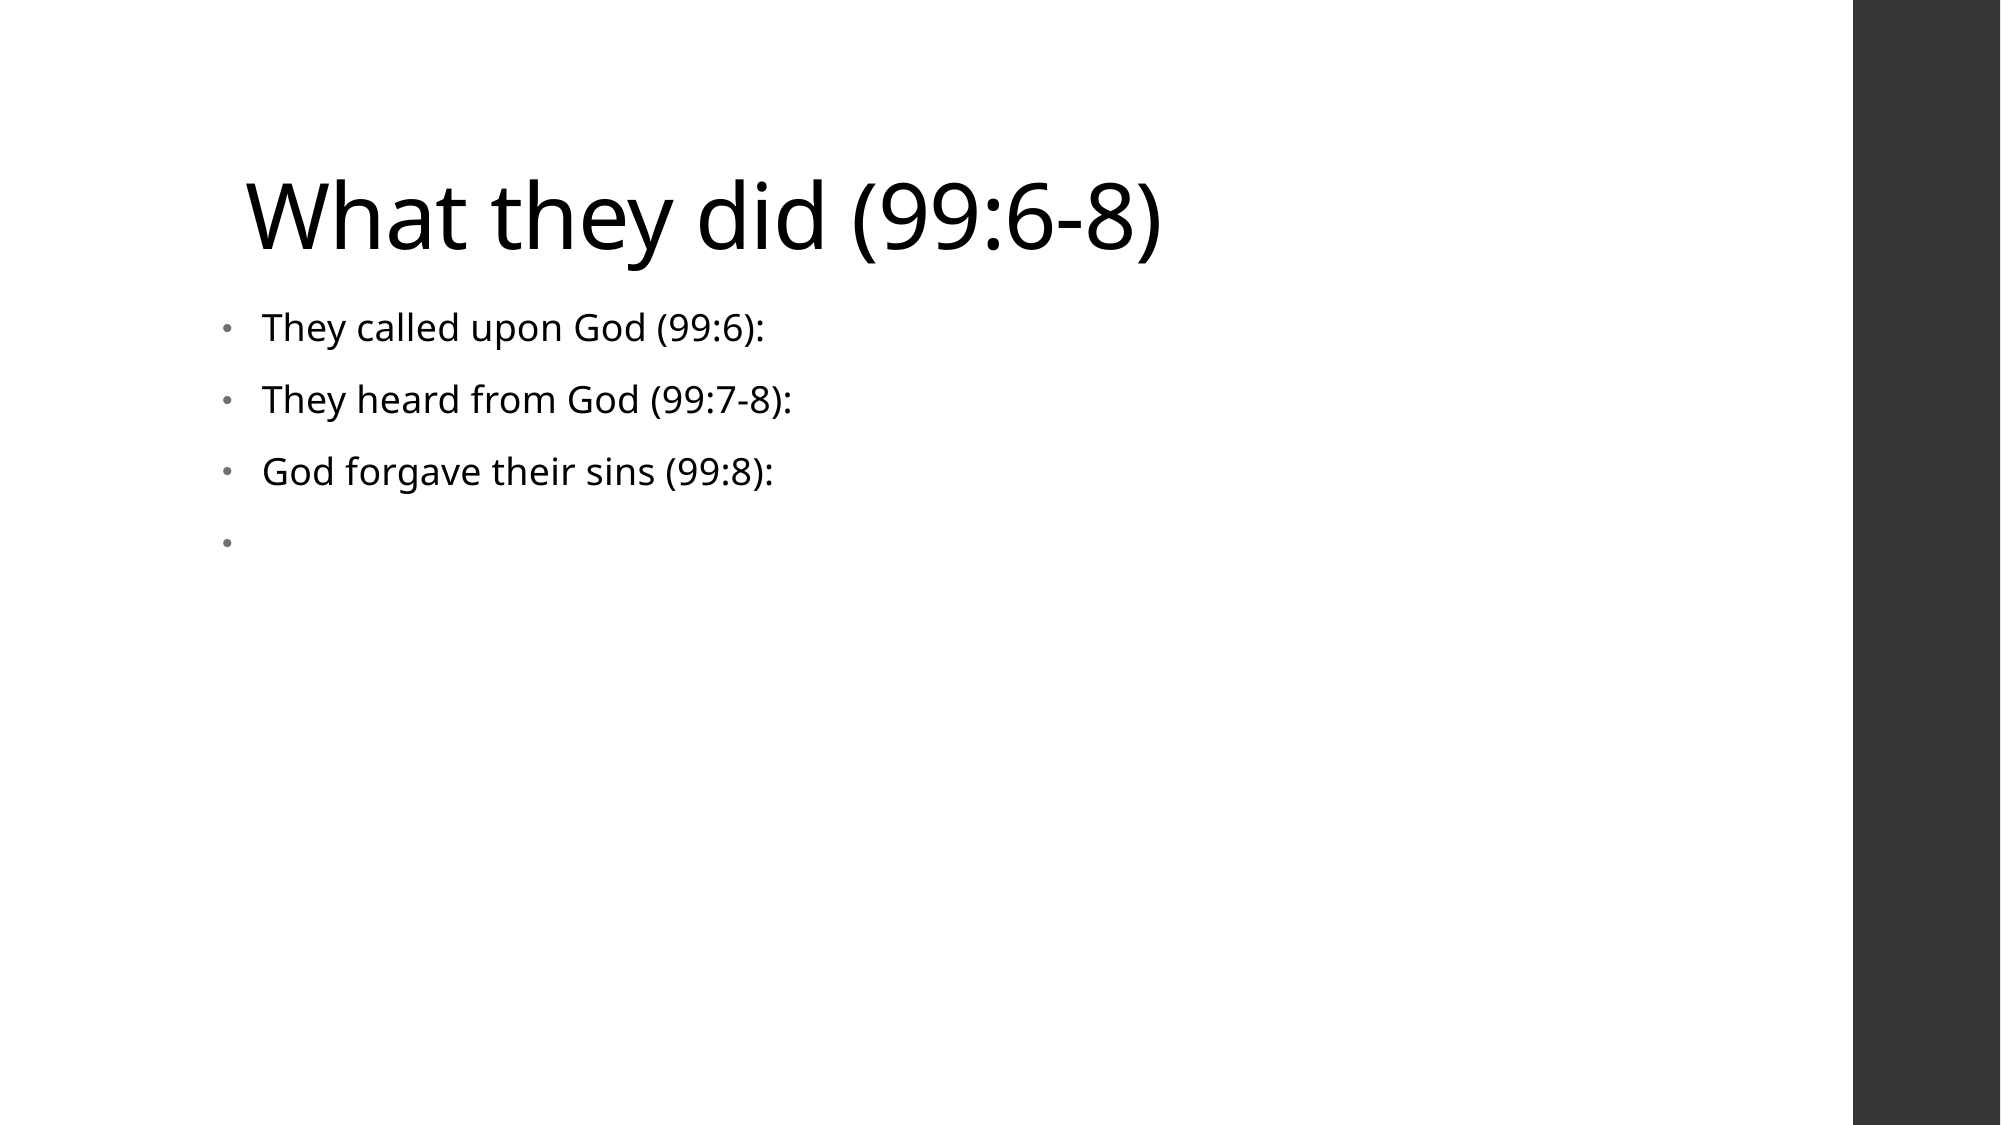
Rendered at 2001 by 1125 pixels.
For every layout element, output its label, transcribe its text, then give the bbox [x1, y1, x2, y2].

title What they did (99:6-8) [206, 60, 1797, 278]
list They called upon God (99:6): They heard from God (99:7-8): God forgave their sins (99:8): [206, 299, 1617, 1014]
